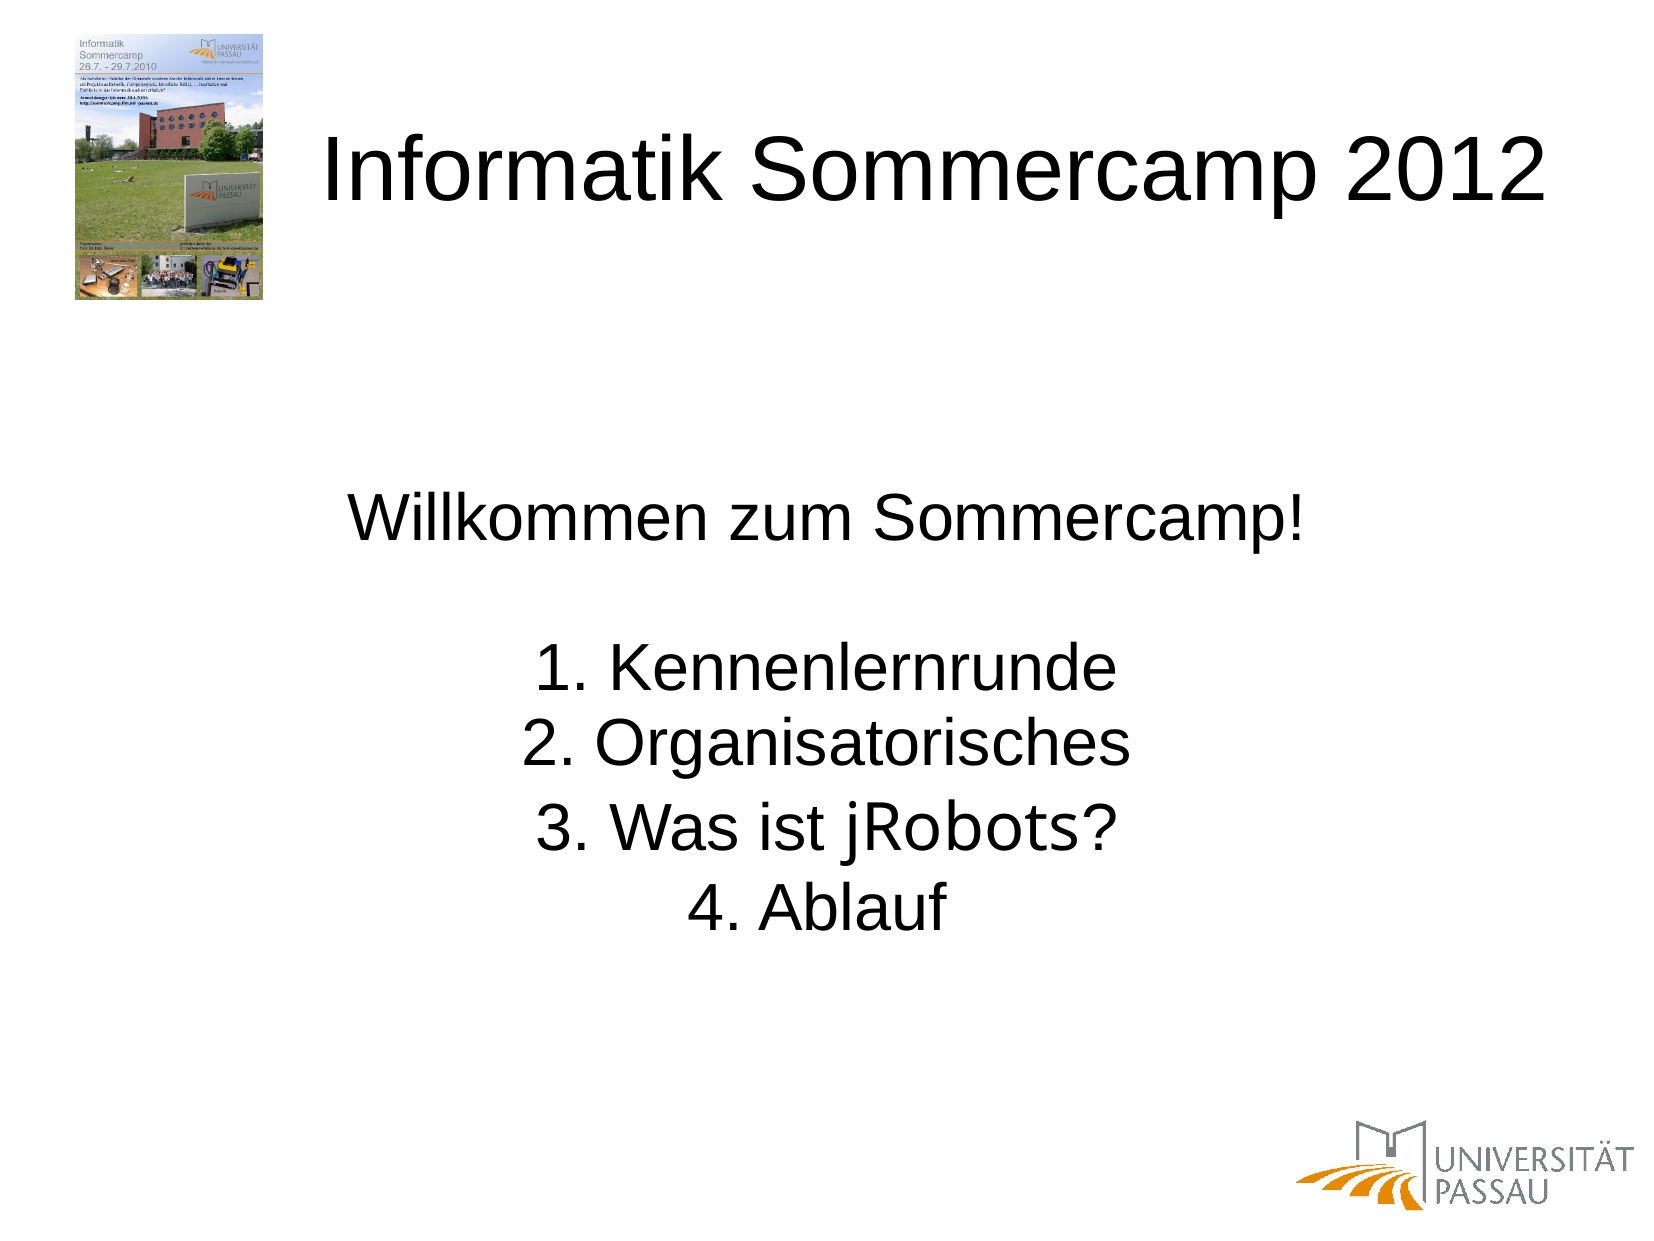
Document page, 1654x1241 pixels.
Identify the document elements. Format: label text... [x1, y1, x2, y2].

picture [1295, 1120, 1634, 1211]
picture [75, 34, 263, 300]
title Informatik Sommercamp 2012 [300, 37, 1571, 301]
subtitle Willkommen zum Sommercamp! 1. Kennenlernrunde 2. Organisatorisches 3. Was ist jRobots? 4. Ablauf [82, 303, 1571, 1122]
